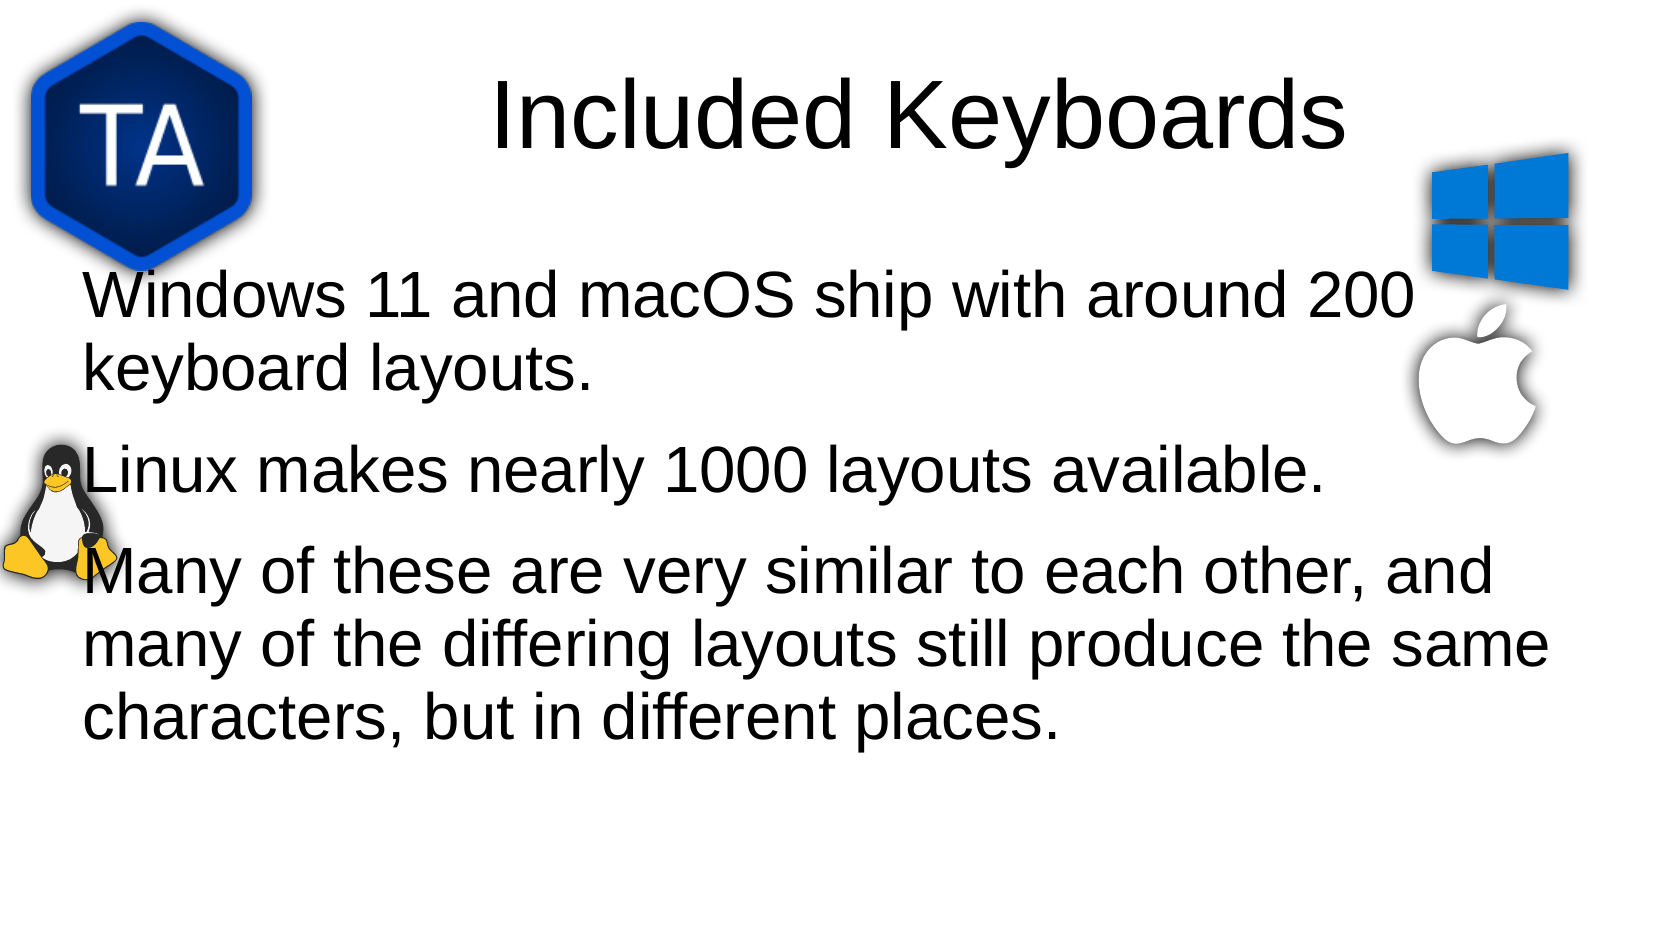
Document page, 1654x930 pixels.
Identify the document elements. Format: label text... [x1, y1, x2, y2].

picture [1431, 152, 1571, 292]
picture [31, 22, 252, 271]
title Included Keyboards [268, 37, 1571, 193]
list Windows 11 and macOS ship with around 200 keyboard layouts. Linux makes nearly 1000 layouts available. Many of these are very similar to each other, and many of the differing layouts still produce the same characters, but in different places. [82, 258, 1571, 757]
picture [0, 442, 82, 583]
picture [1418, 304, 1536, 444]
